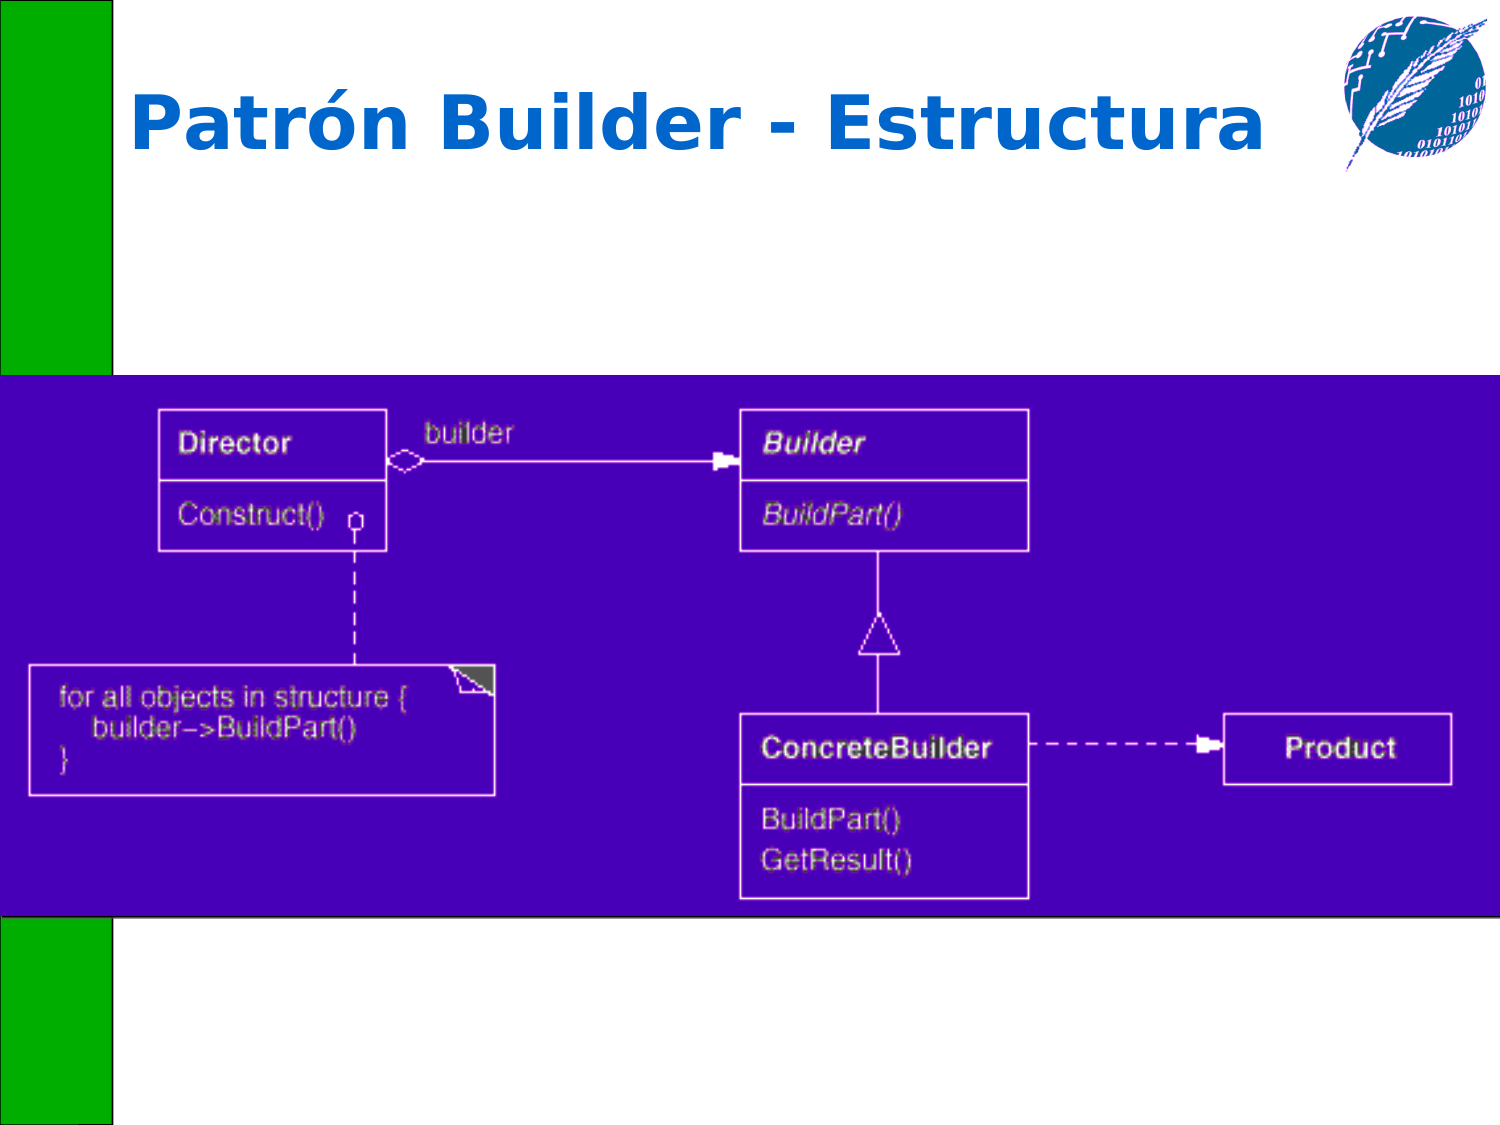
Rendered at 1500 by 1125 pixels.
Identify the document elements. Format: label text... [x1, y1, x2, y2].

picture [1417, 140, 1425, 149]
title Patrón Builder - Estructura [113, 38, 1388, 226]
picture [1341, 15, 1488, 172]
picture [0, 374, 1500, 917]
